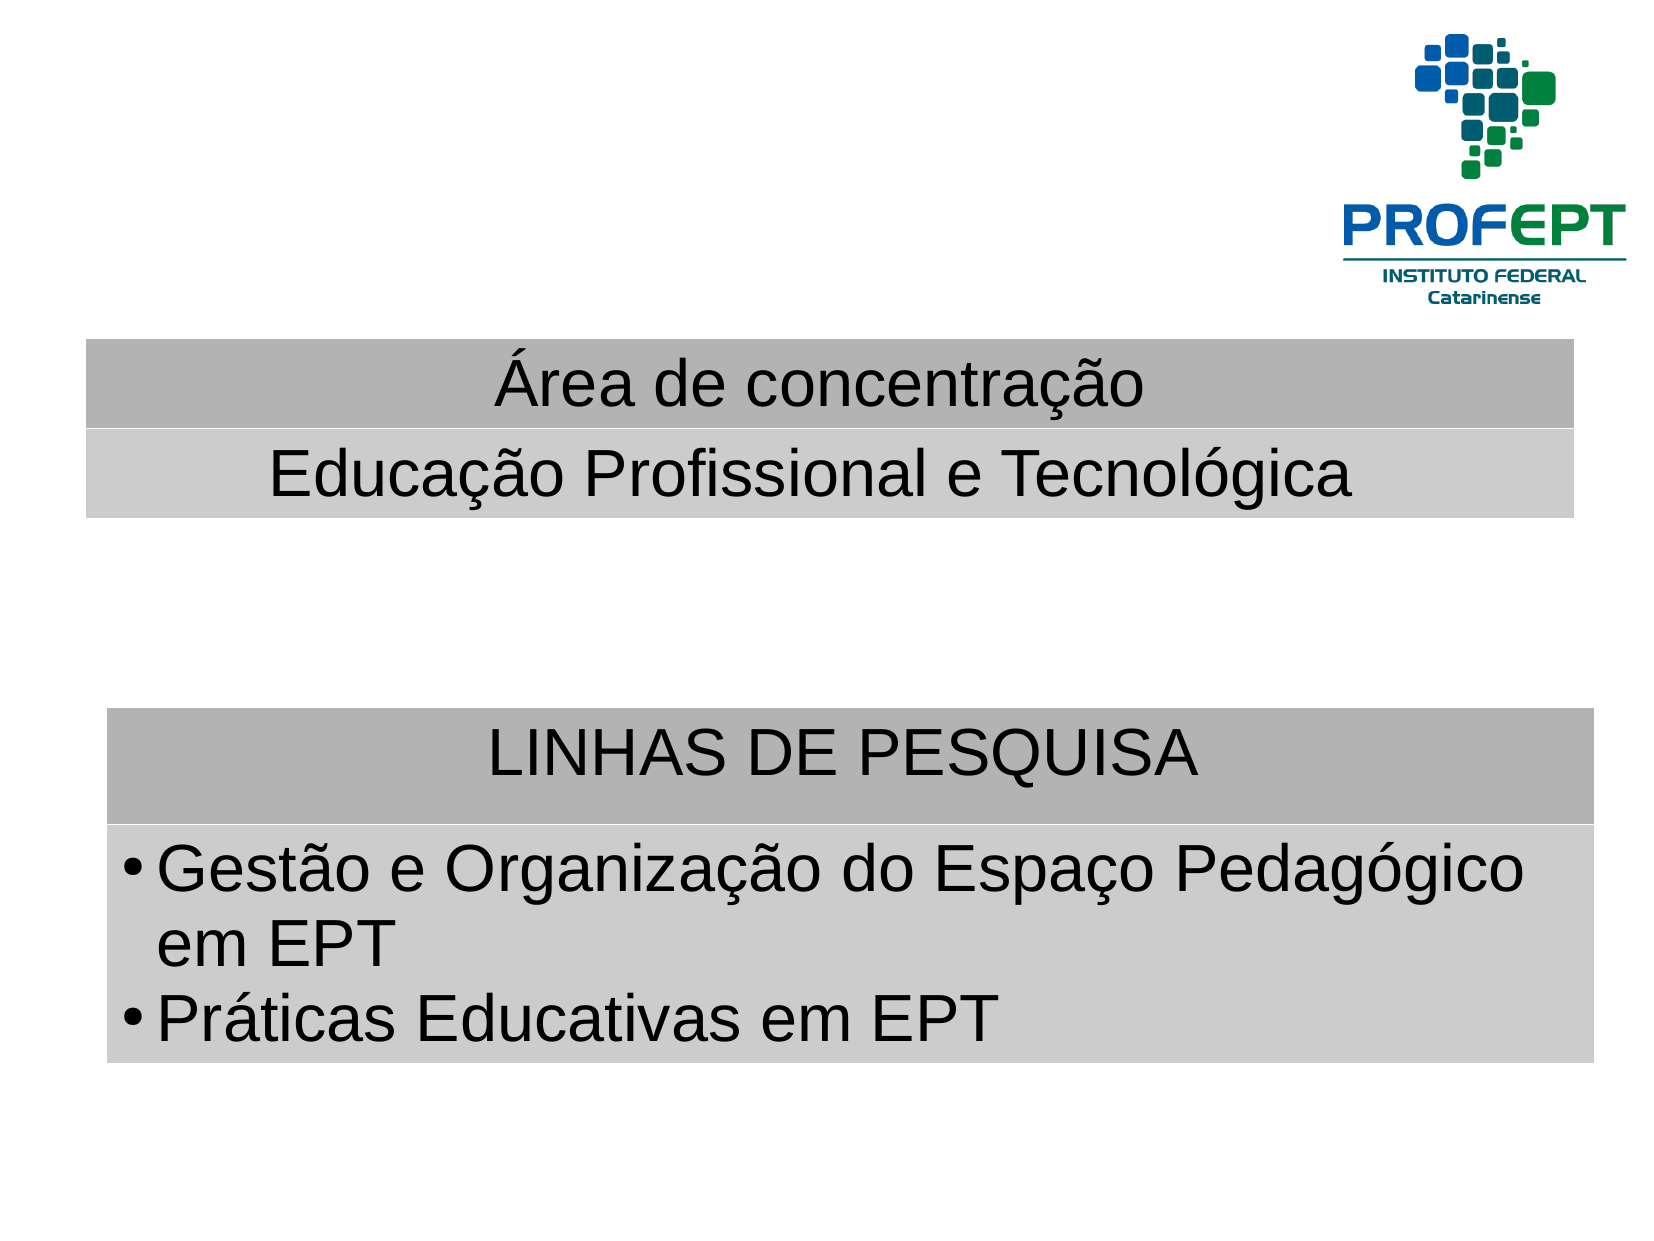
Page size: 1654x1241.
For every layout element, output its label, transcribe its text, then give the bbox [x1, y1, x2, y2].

table_header LINHAS DE PESQUISA [107, 708, 1594, 824]
table_cell Gestão e Organização do Espaço Pedagógico em EPT Práticas Educativas em EPT [107, 825, 1594, 1063]
table_cell Educação Profissional e Tecnológica [86, 429, 1574, 518]
table_header Área de concentração [86, 339, 1574, 428]
picture [1322, 14, 1647, 331]
